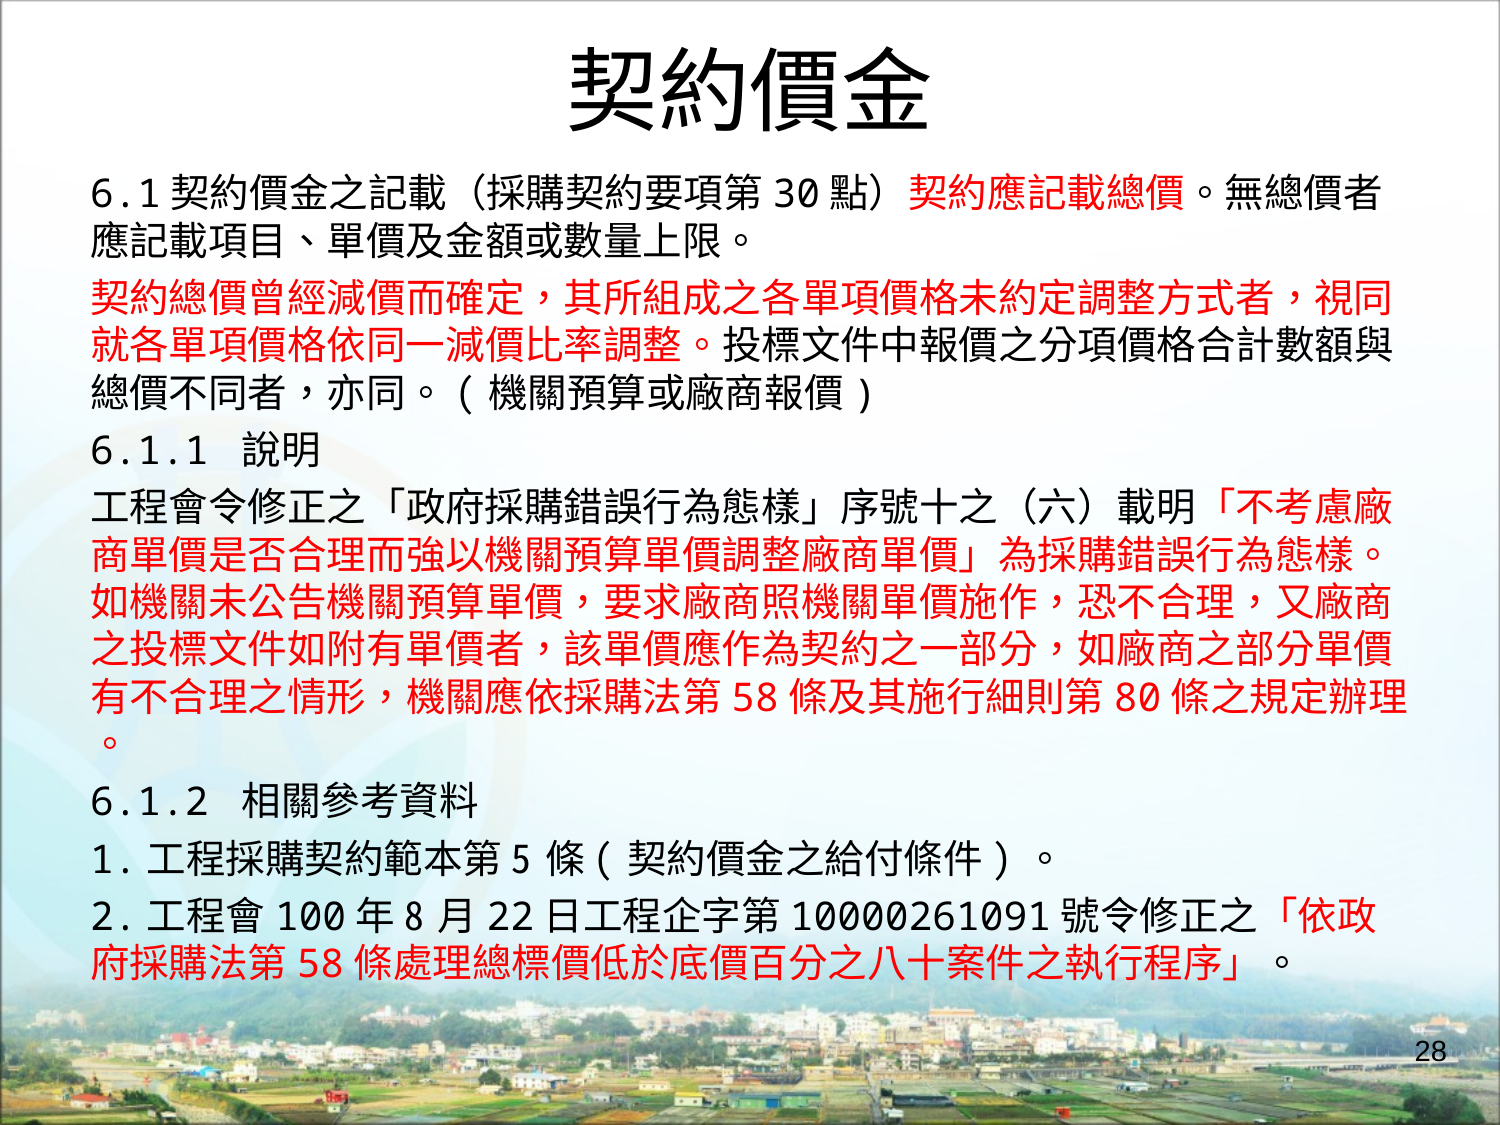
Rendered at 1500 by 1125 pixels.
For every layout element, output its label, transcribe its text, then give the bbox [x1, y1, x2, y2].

title 契約價金 [75, 45, 1426, 132]
picture [0, 0, 1500, 1125]
text_box <編號> [1111, 1024, 1462, 1103]
list 6.1契約價金之記載（採購契約要項第30點）契約應記載總價。無總價者應記載項目、單價及金額或數量上限。 契約總價曾經減價而確定，其所組成之各單項價格未約定調整方式者，視同就各單項價格依同一減價比率調整。投標文件中報價之分項價格合計數額與總價不同者，亦同。(機關預算或廠商報價) 6.1.1 說明 工程會令修正之「政府採購錯誤行為態樣」序號十之（六）載明「不考慮廠商單價是否合理而強以機關預算單價調整廠商單價」為採購錯誤行為態樣。如機關未公告機關預算單價，要求廠商照機關單價施作，恐不合理，又廠商之投標文件如附有單價者，該單價應作為契約之一部分，如廠商之部分單價有不合理之情形，機關應依採購法第58條及其施行細則第80條之規定辦理。 6.1.2 相關參考資料 1.工程採購契約範本第5條(契約價金之給付條件)。 2.工程會100年8月22日工程企字第10000261091號令修正之「依政府採購法第58條處理總標價低於底價百分之八十案件之執行程序」。 [75, 160, 1426, 1053]
